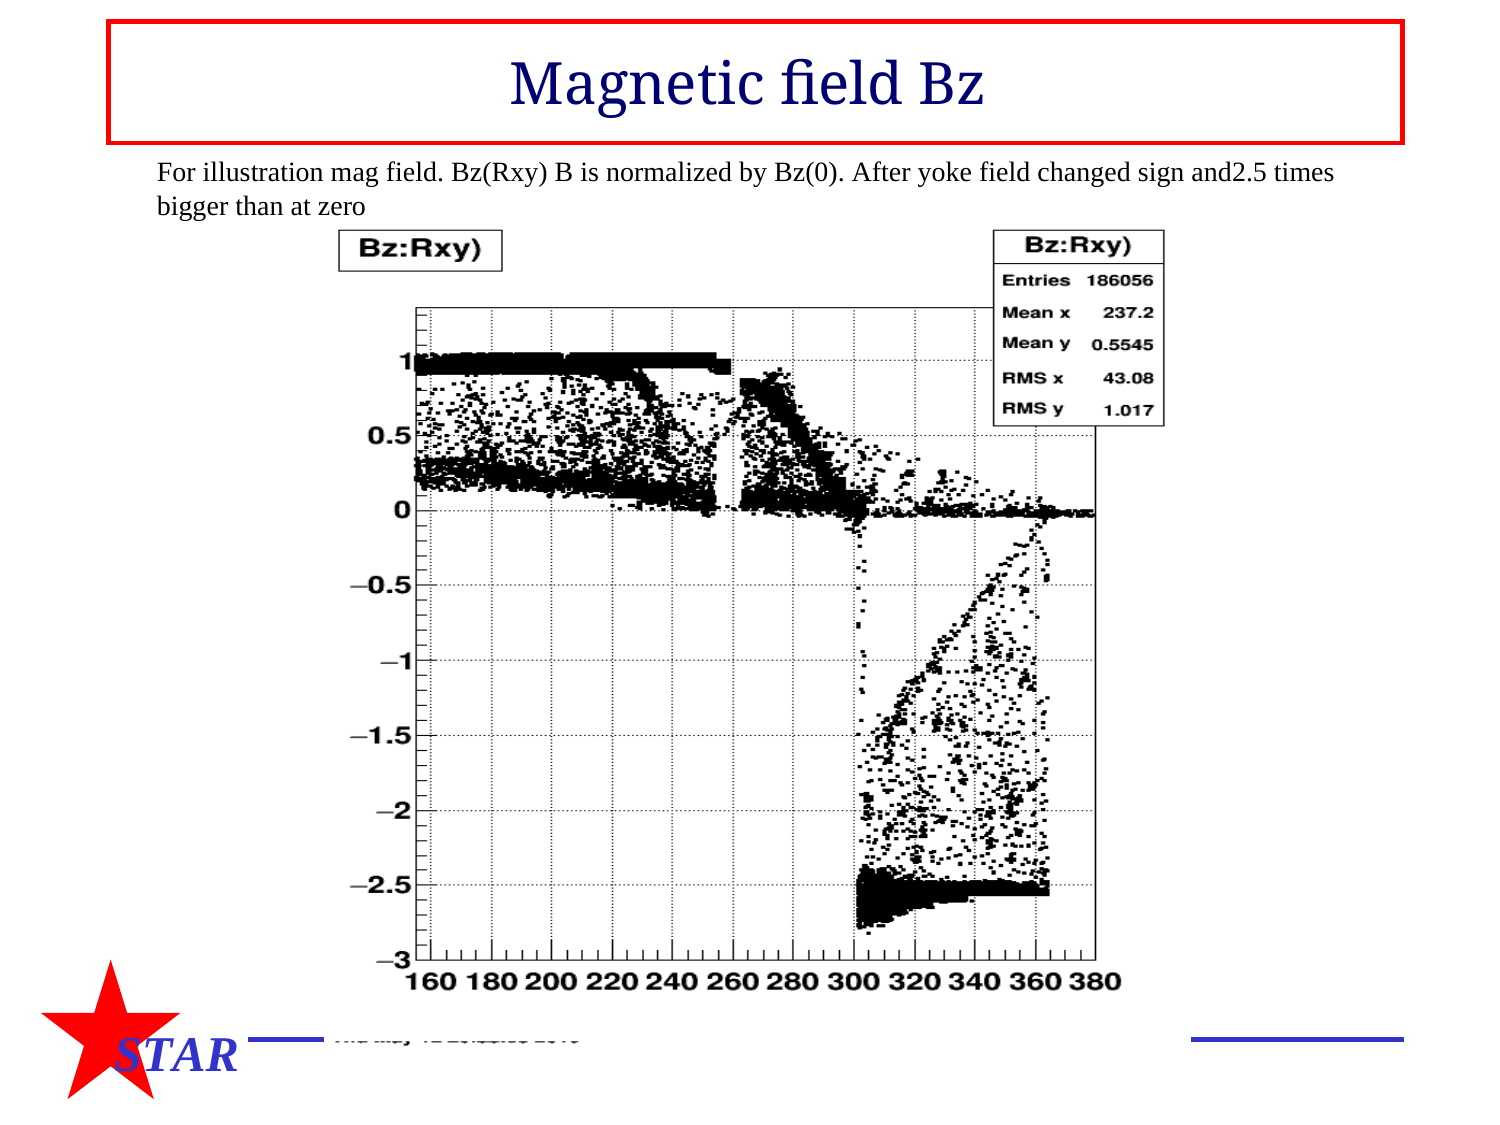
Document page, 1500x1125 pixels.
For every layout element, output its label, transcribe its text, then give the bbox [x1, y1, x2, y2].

picture [324, 219, 1191, 1051]
title Magnetic field Bz [101, 32, 1395, 131]
list For illustration mag field. Bz(Rxy) B is normalized by Bz(0). After yoke field changed sign and2.5 times bigger than at zero [104, 146, 1396, 229]
